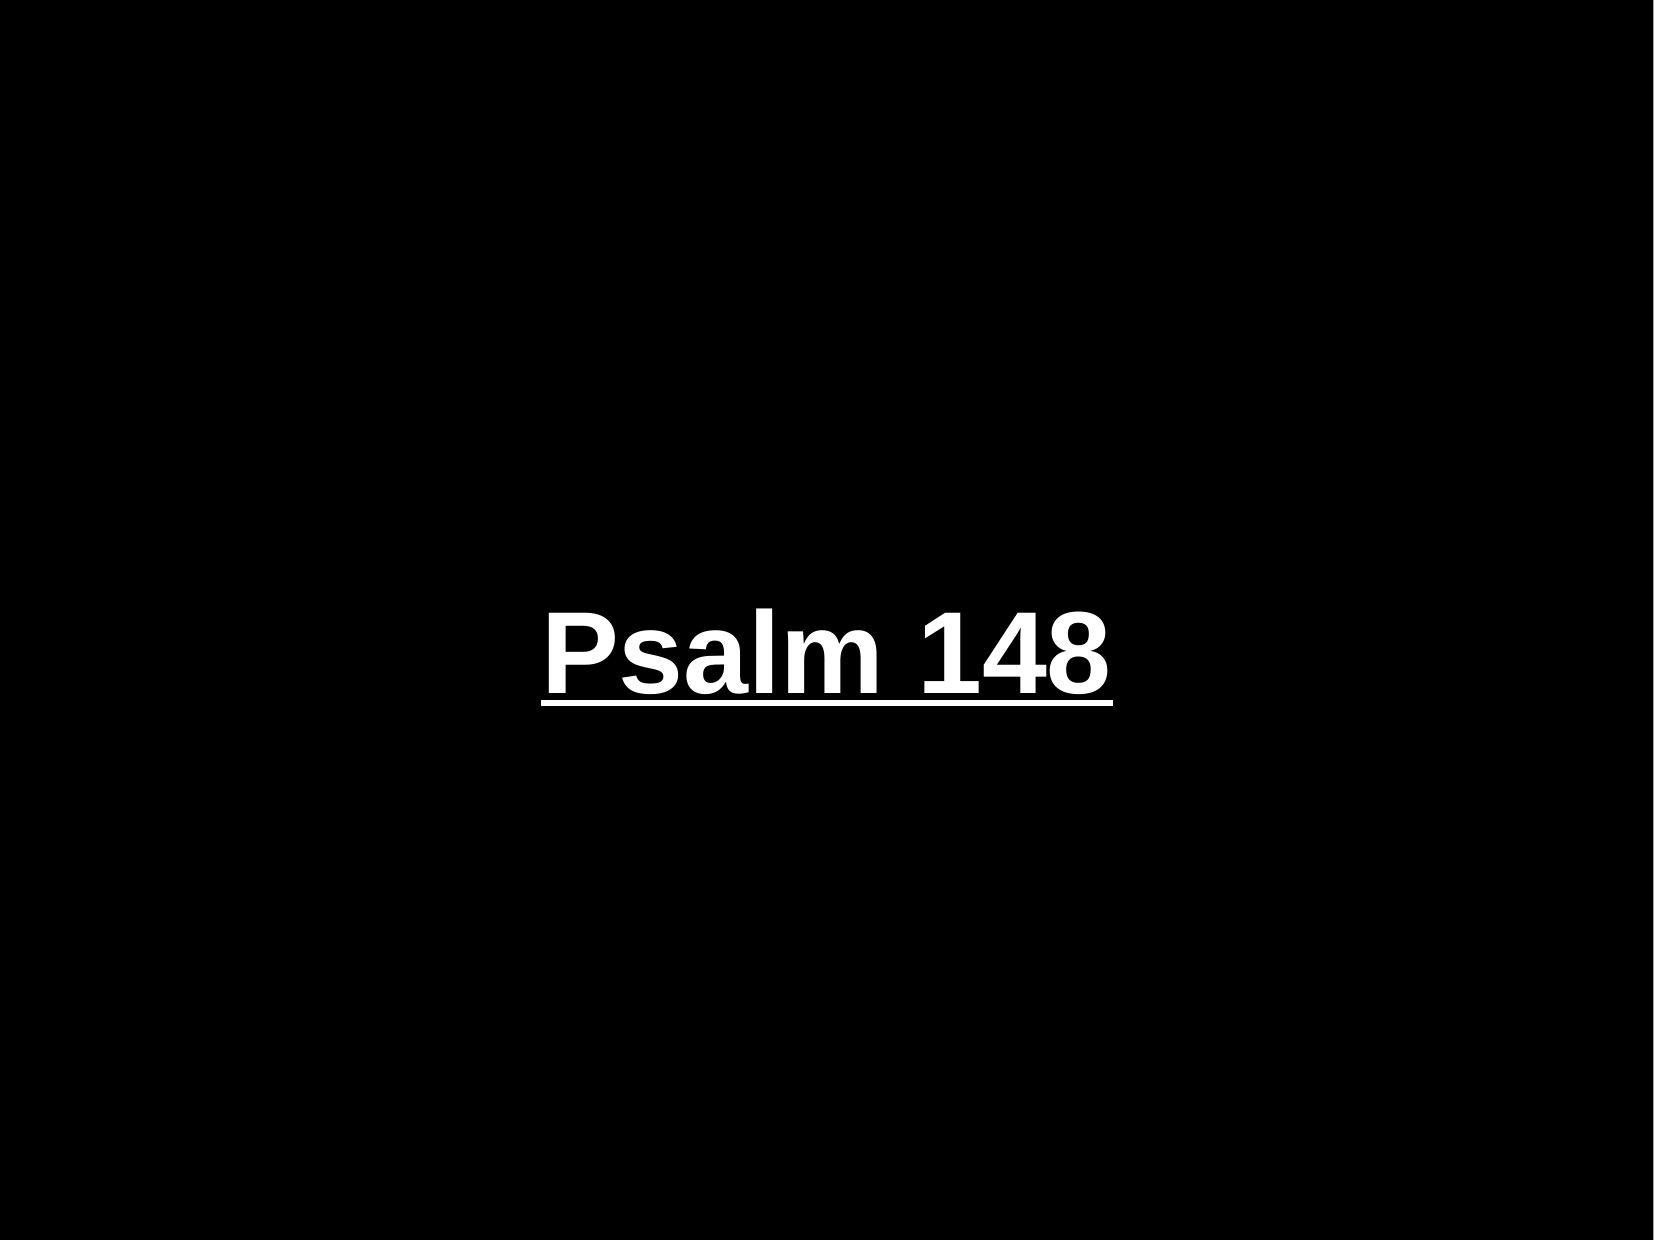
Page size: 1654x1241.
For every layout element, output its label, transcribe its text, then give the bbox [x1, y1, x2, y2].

subtitle Psalm 148 [0, 0, 1654, 1241]
